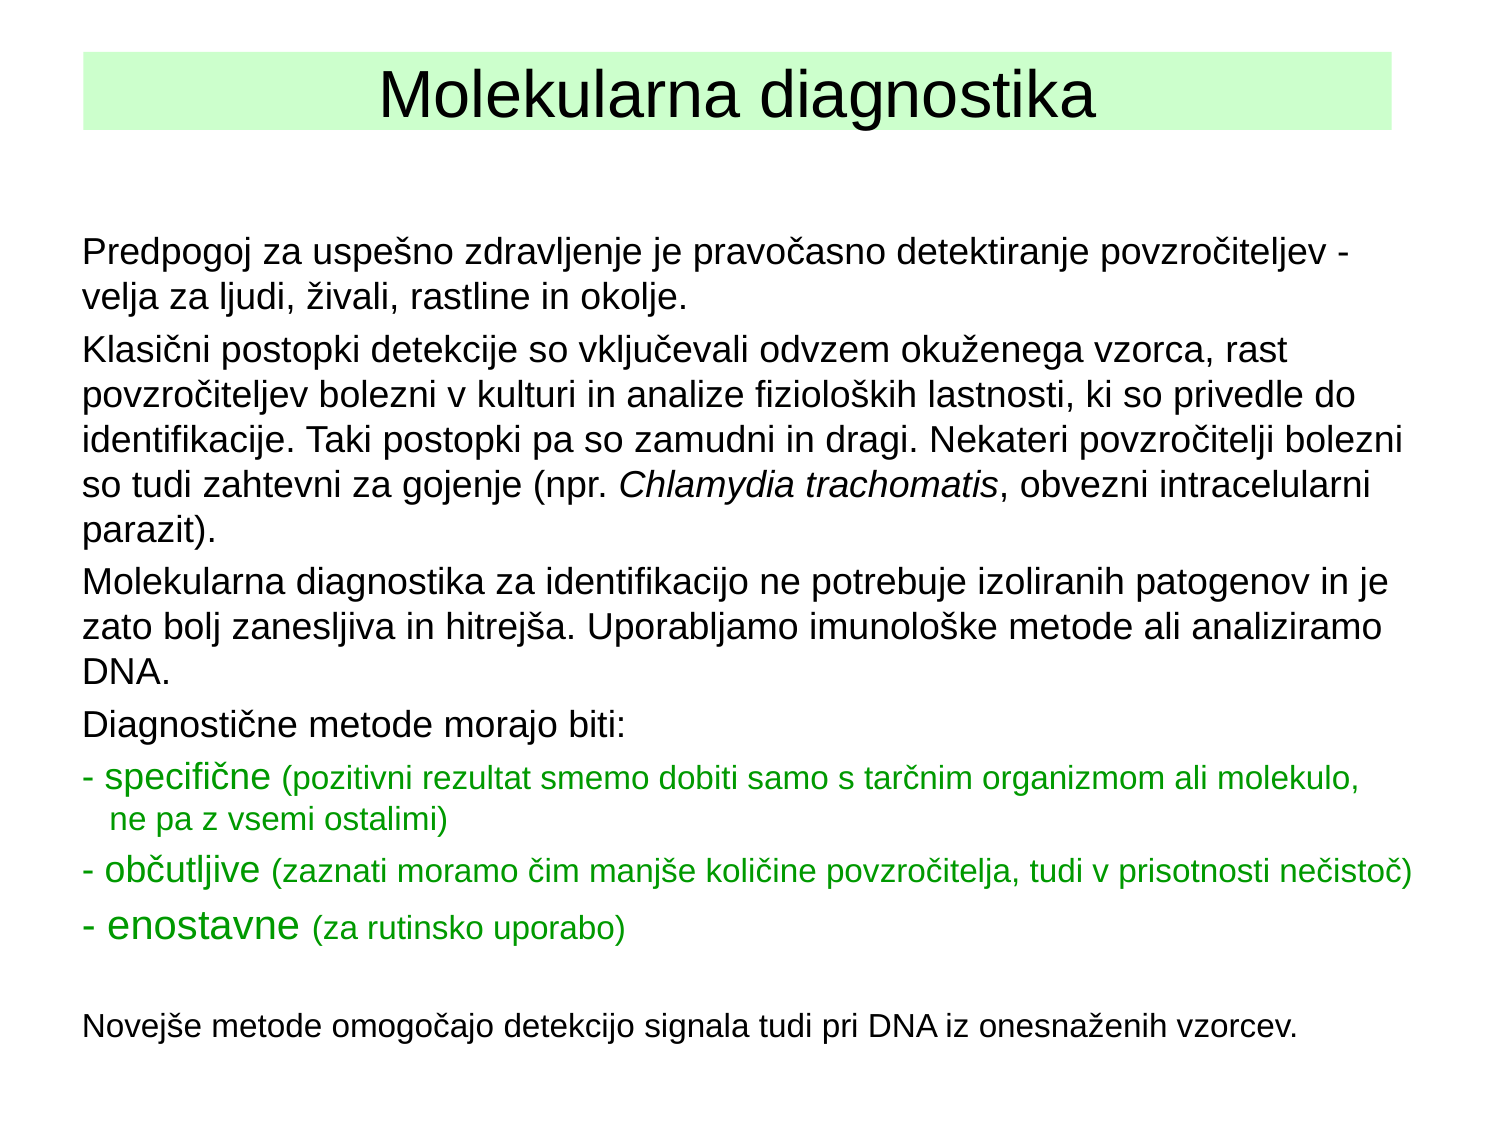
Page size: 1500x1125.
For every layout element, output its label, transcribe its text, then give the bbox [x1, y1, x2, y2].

list Predpogoj za uspešno zdravljenje je pravočasno detektiranje povzročiteljev - velja za ljudi, živali, rastline in okolje. Klasični postopki detekcije so vključevali odvzem okuženega vzorca, rast povzročiteljev bolezni v kulturi in analize fizioloških lastnosti, ki so privedle do identifikacije. Taki postopki pa so zamudni in dragi. Nekateri povzročitelji bolezni so tudi zahtevni za gojenje (npr. Chlamydia trachomatis, obvezni intracelularni parazit). Molekularna diagnostika za identifikacijo ne potrebuje izoliranih patogenov in je zato bolj zanesljiva in hitrejša. Uporabljamo imunološke metode ali analiziramo DNA. Diagnostične metode morajo biti: - specifične (pozitivni rezultat smemo dobiti samo s tarčnim organizmom ali molekulo, ne pa z vsemi ostalimi) - občutljive (zaznati moramo čim manjše količine povzročitelja, tudi v prisotnosti nečistoč) - enostavne (za rutinsko uporabo) Novejše metode omogočajo detekcijo signala tudi pri DNA iz onesnaženih vzorcev. [66, 220, 1450, 1082]
title Molekularna diagnostika [83, 51, 1392, 130]
